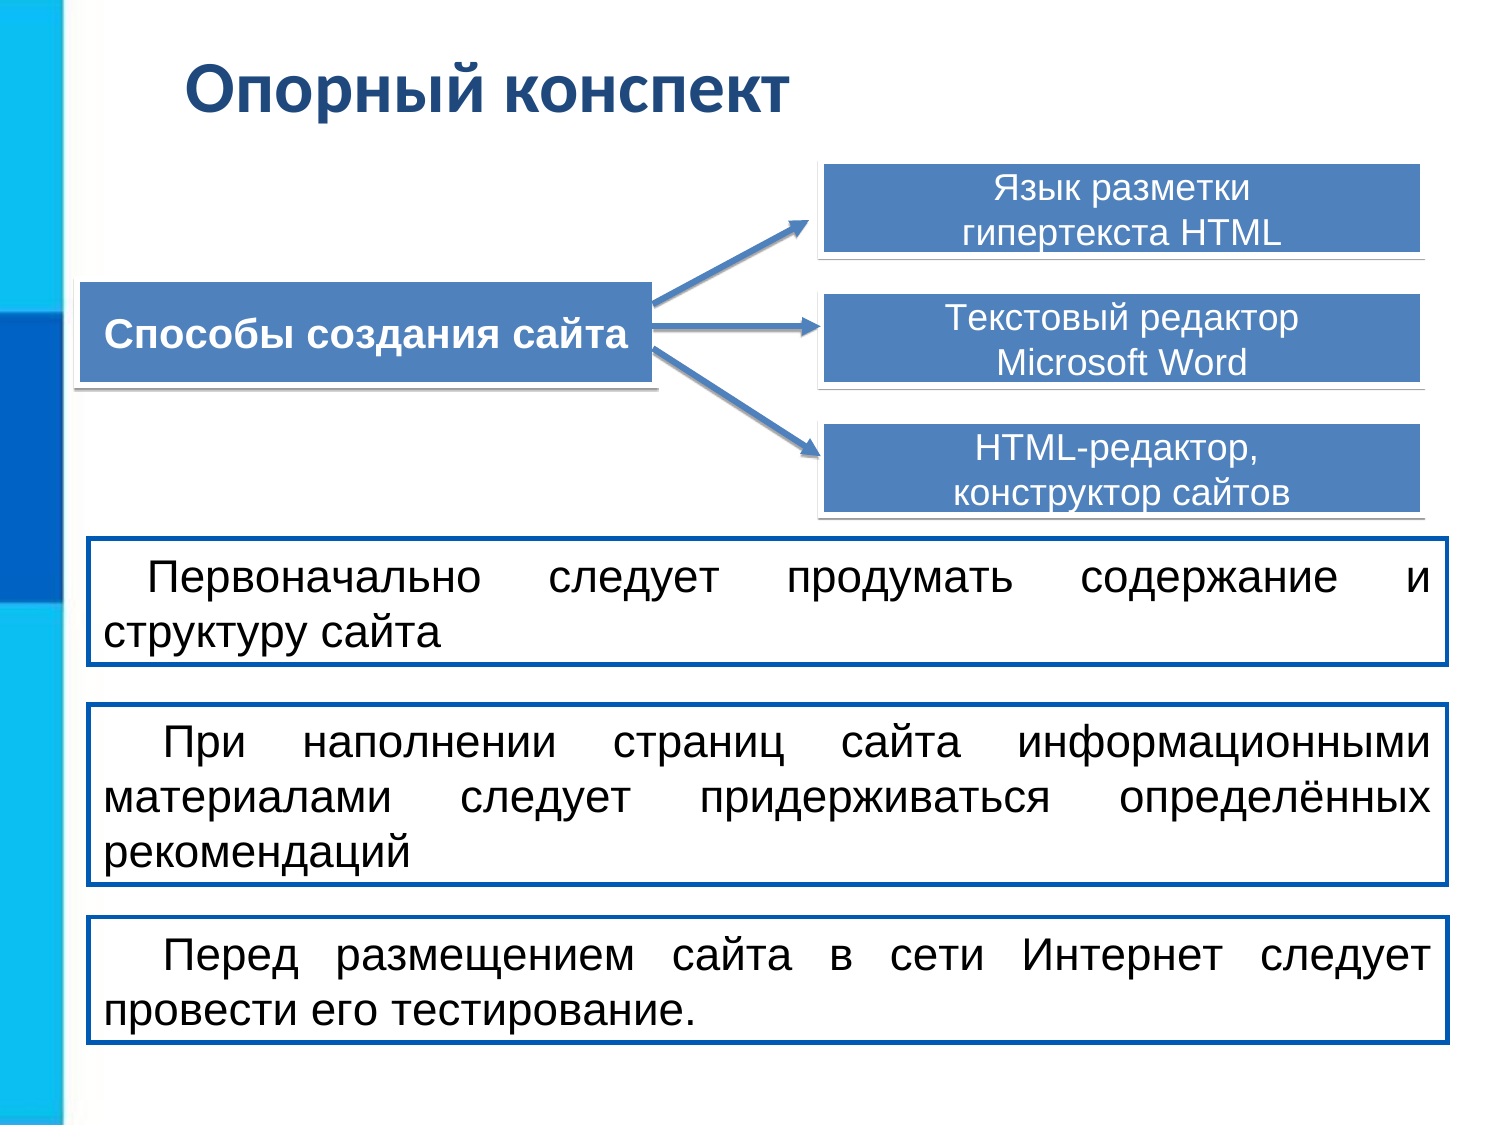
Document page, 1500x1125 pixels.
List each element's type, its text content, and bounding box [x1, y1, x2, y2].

picture [0, 0, 1500, 1125]
text_box Перед размещением сайта в сети Интернет следует провести его тестирование. [88, 916, 1448, 1043]
text_box Первоначально следует продумать содержание и структуру сайта [88, 538, 1447, 665]
text_box Текстовый редактор Microsoft Word [820, 290, 1424, 386]
text_box Способы создания сайта [76, 278, 656, 386]
text_box HTML-редактор, конструктор сайтов [820, 420, 1424, 516]
text_box Язык разметки гипертекста HTML [820, 160, 1424, 256]
text_box Опорный конспект [171, 30, 1425, 135]
text_box При наполнении страниц сайта информационными материалами следует придерживаться определённых рекомендаций [88, 704, 1447, 885]
